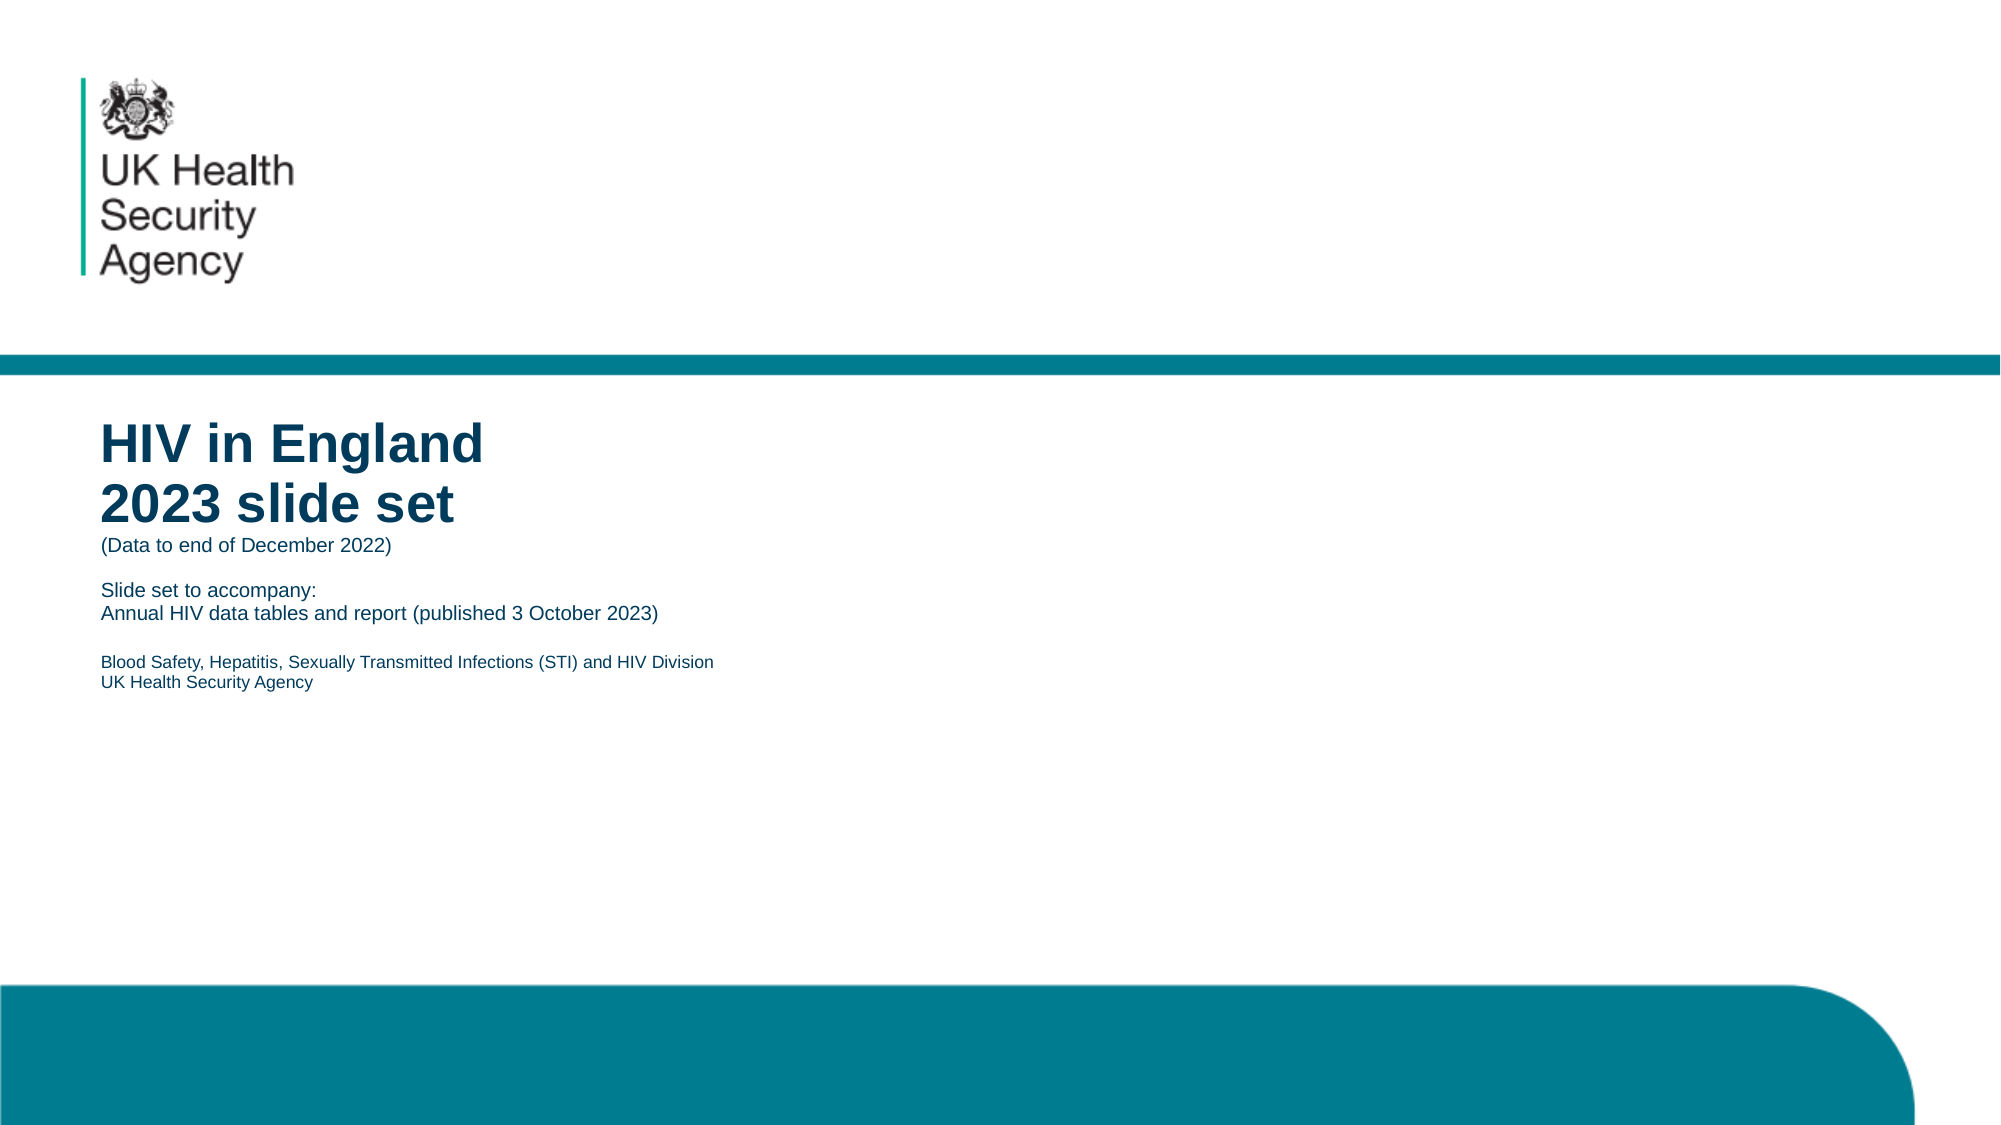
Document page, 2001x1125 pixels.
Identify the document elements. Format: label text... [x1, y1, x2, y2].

title HIV in England 2023 slide set (Data to end of December 2022) Slide set to accompany: Annual HIV data tables and report (published 3 October 2023) Blood Safety, Hepatitis, Sexually Transmitted Infections (STI) and HIV Division UK Health Security Agency [85, 405, 1806, 720]
